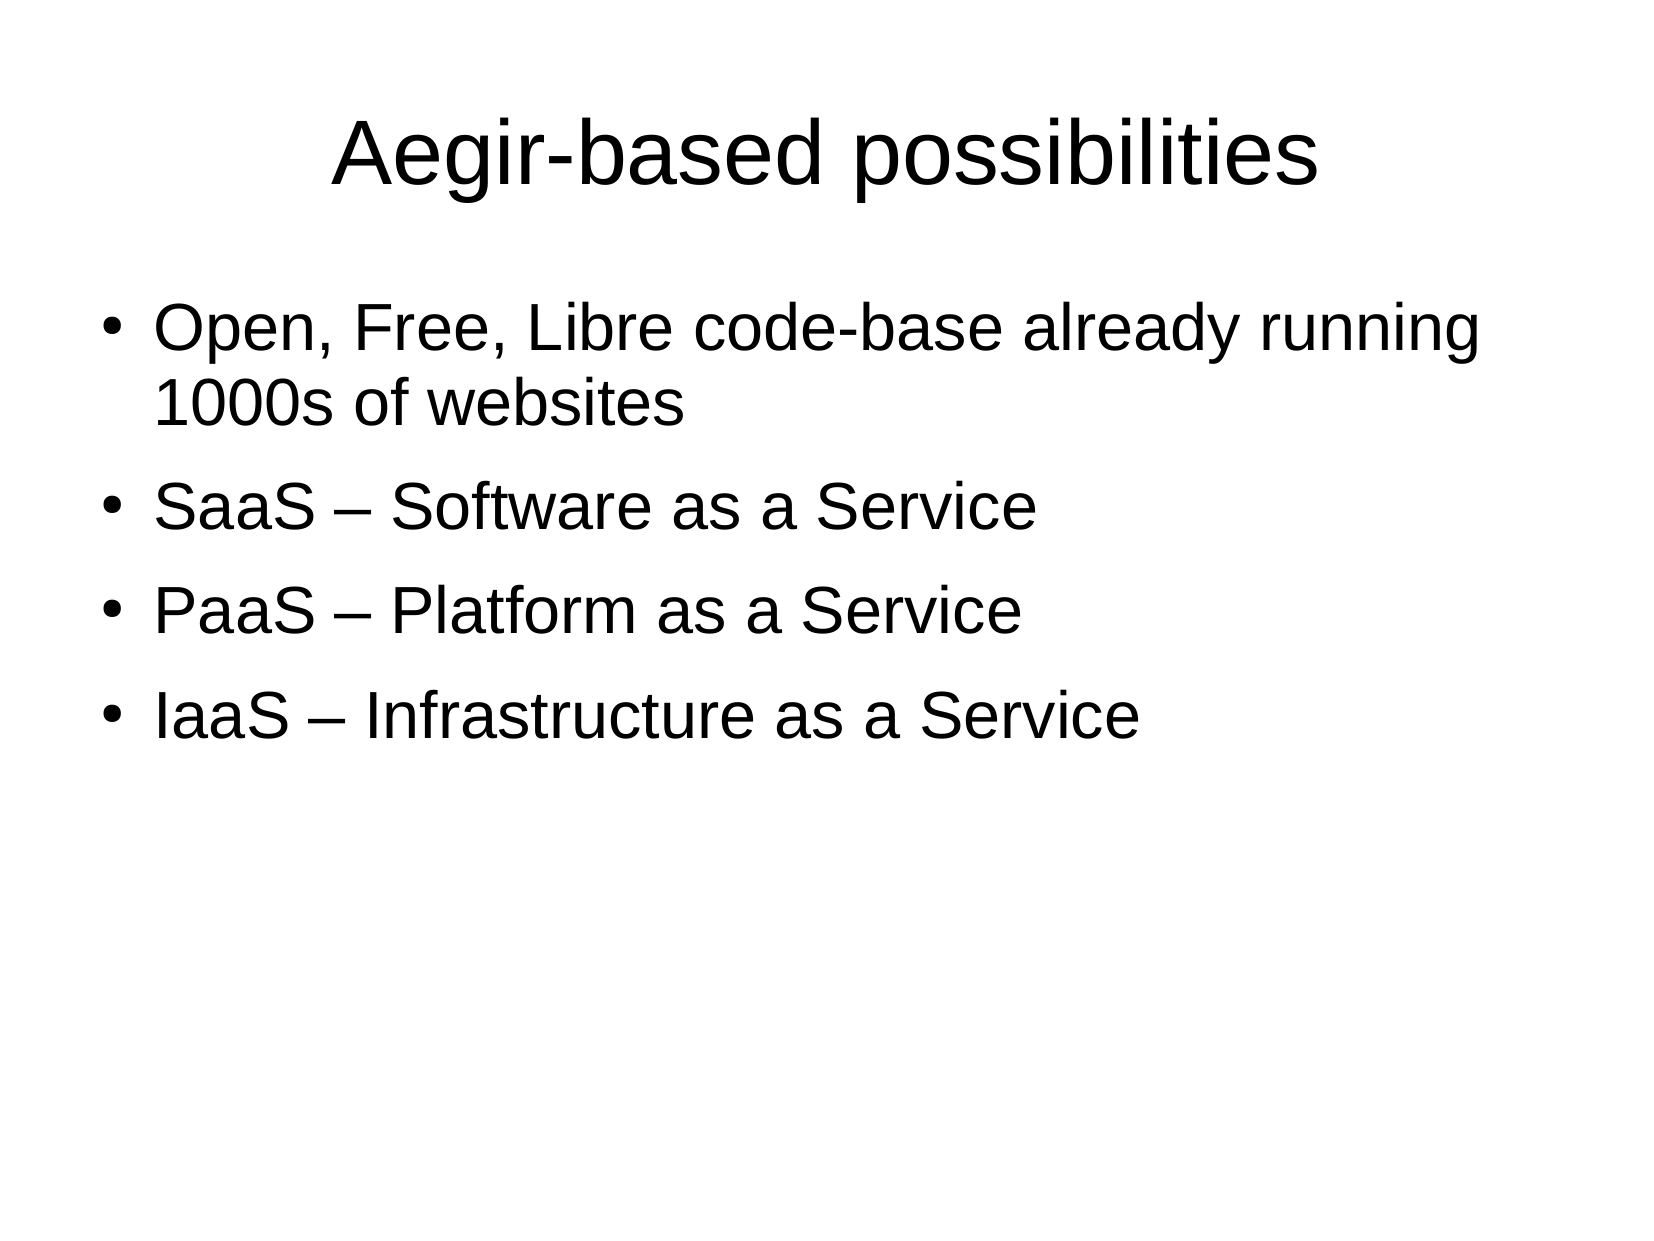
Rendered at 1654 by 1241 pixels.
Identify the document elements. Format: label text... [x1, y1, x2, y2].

list Open, Free, Libre code-base already running 1000s of websites SaaS – Software as a Service PaaS – Platform as a Service IaaS – Infrastructure as a Service [82, 290, 1571, 1109]
title Aegir-based possibilities [82, 49, 1571, 257]
